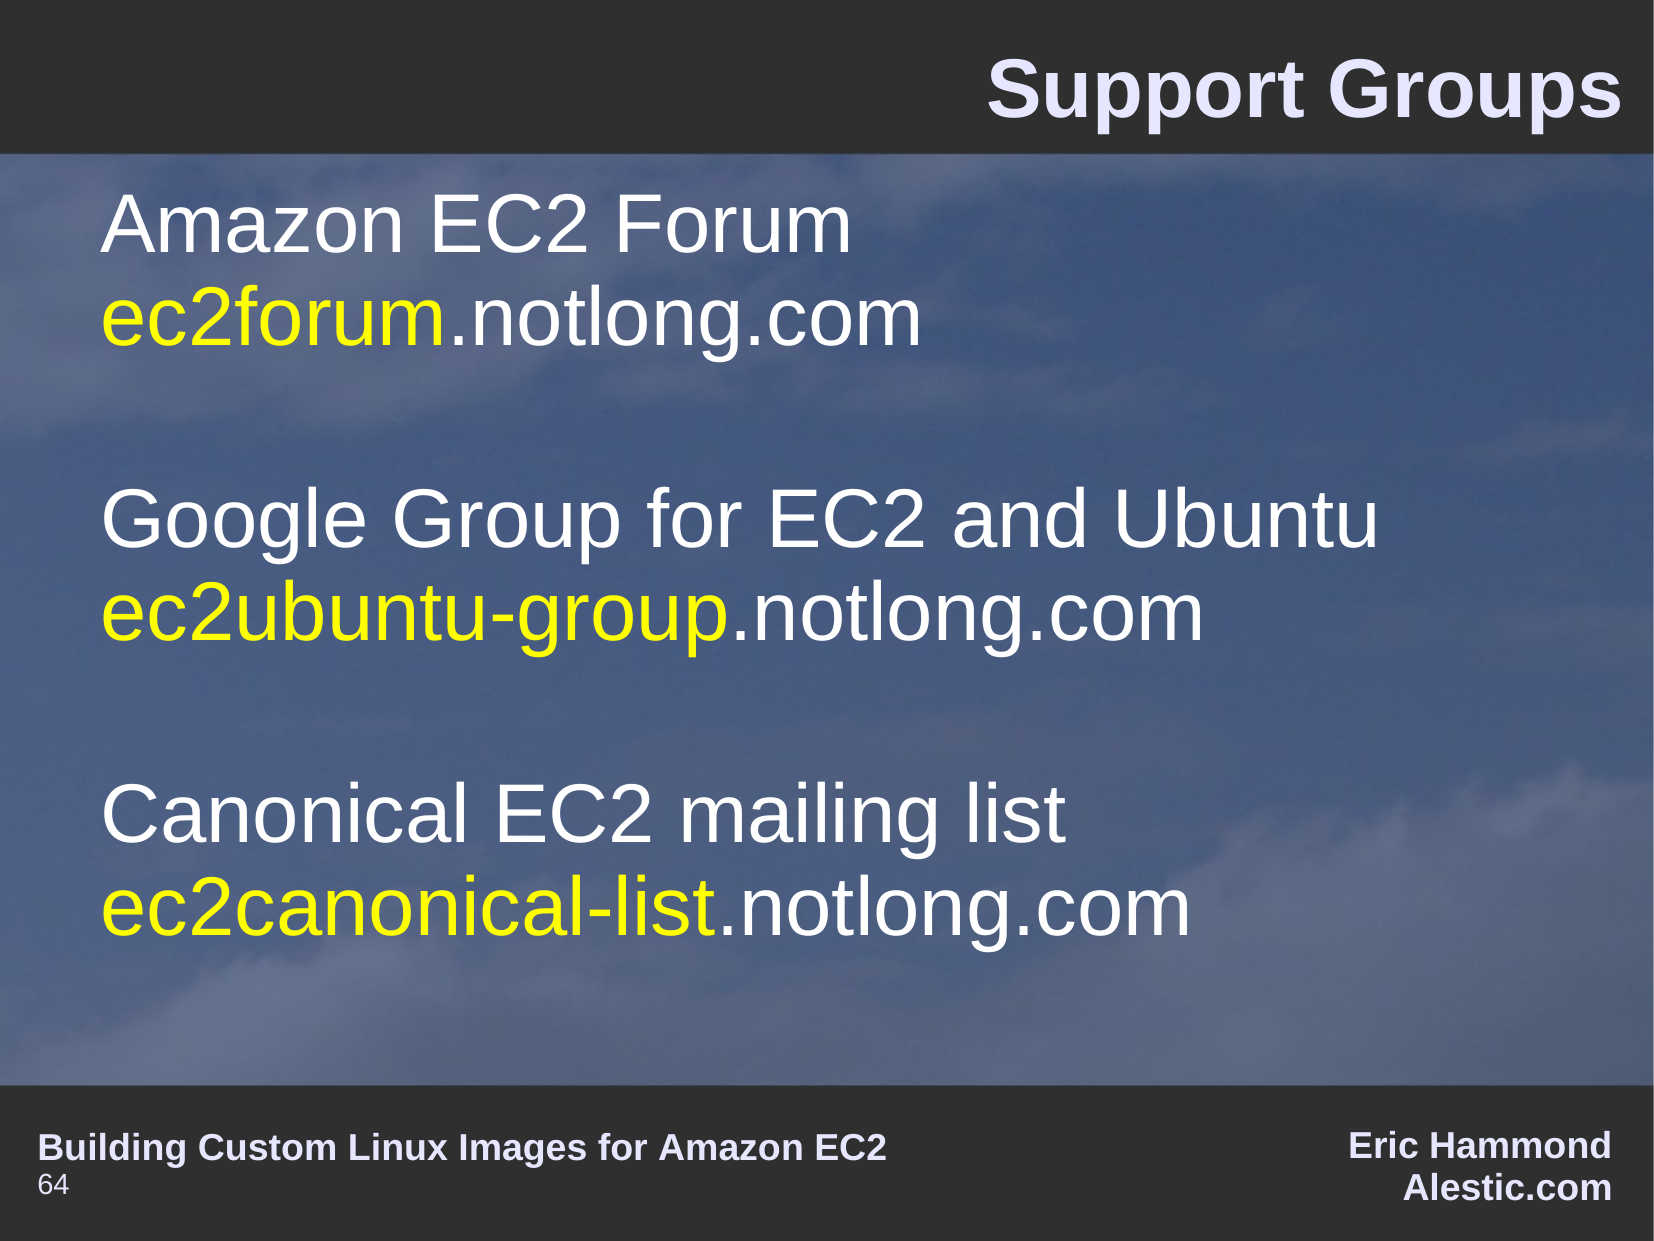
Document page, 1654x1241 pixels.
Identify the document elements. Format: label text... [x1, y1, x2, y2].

title Eric Hammond Alestic.com [1299, 1092, 1613, 1241]
list Amazon EC2 Forum ec2forum.notlong.com Google Group for EC2 and Ubuntu ec2ubuntu-group.notlong.com Canonical EC2 mailing list ec2canonical-list.notlong.com [29, 177, 1625, 1049]
title Support Groups [29, 29, 1625, 148]
picture [0, 0, 1654, 1241]
